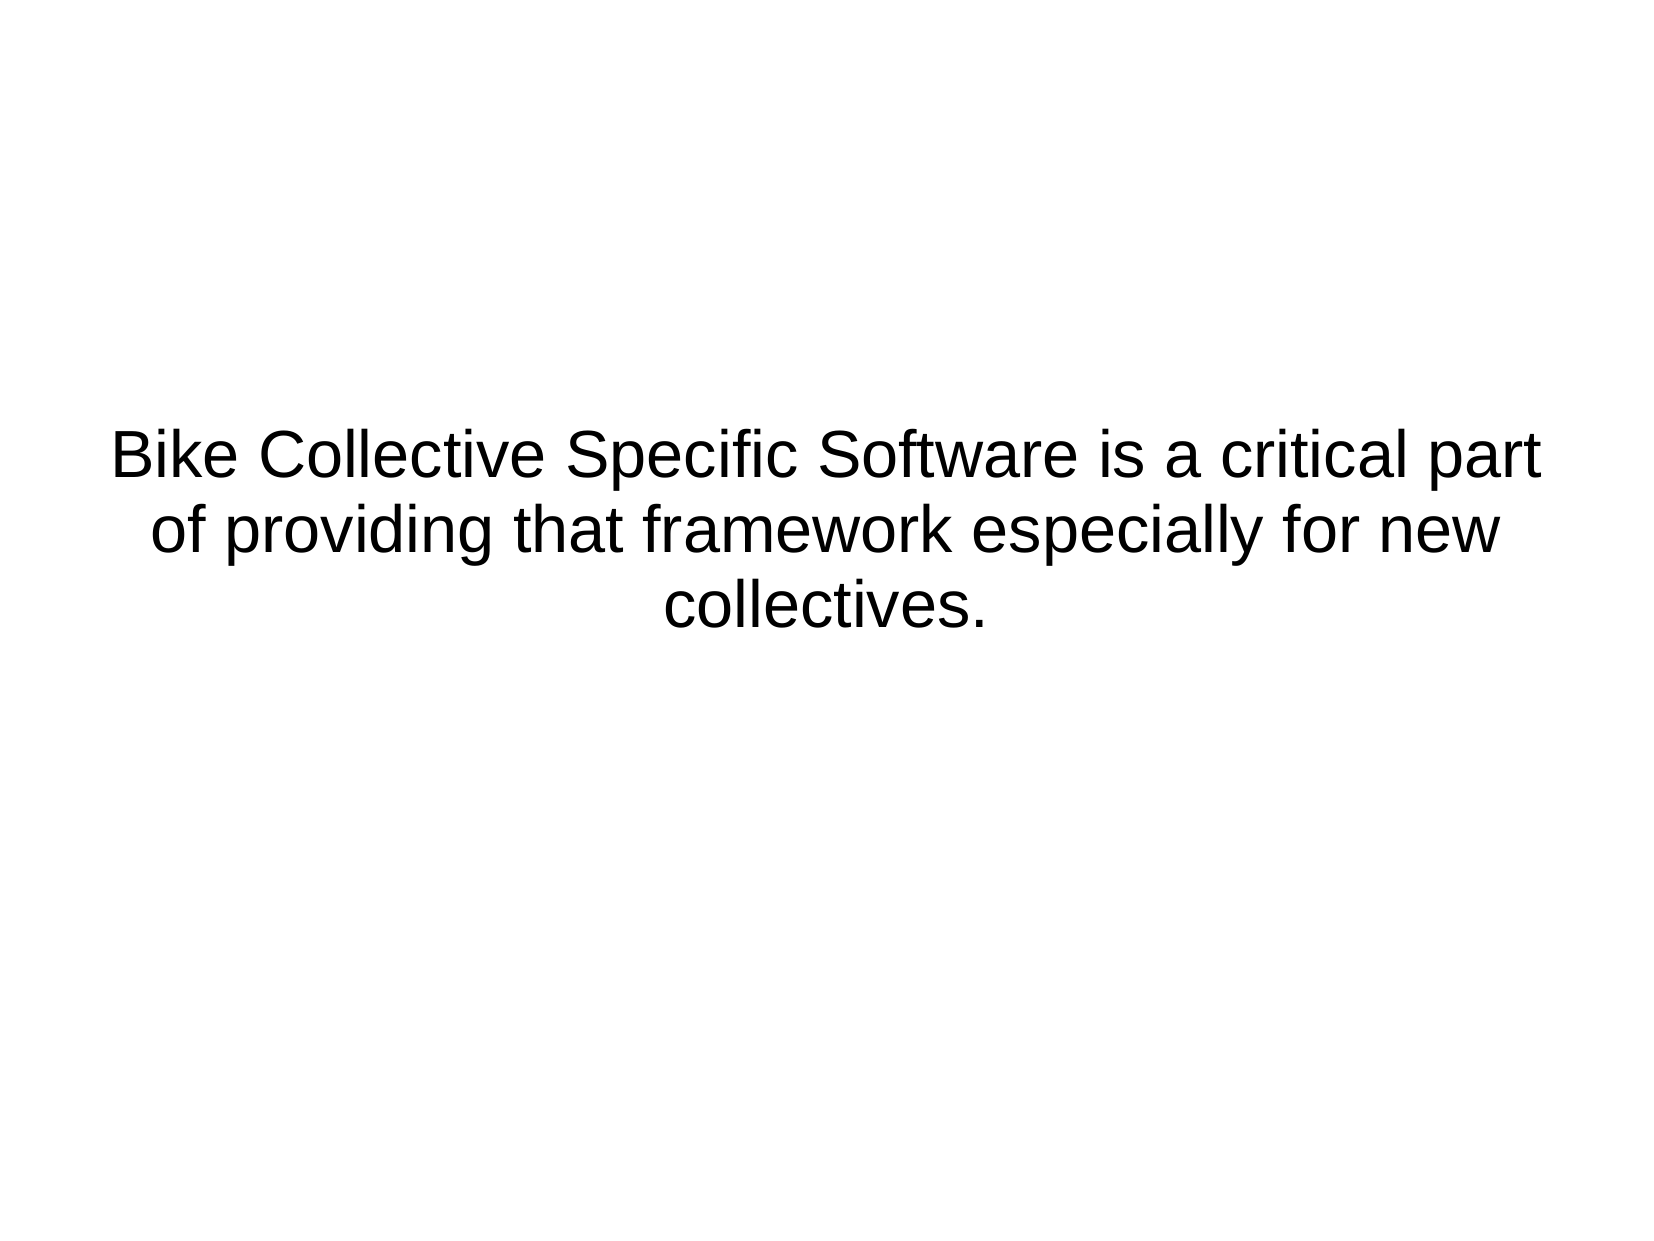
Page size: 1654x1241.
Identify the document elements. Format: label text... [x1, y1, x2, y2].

subtitle Bike Collective Specific Software is a critical part of providing that framework especially for new collectives. [82, 49, 1571, 1010]
